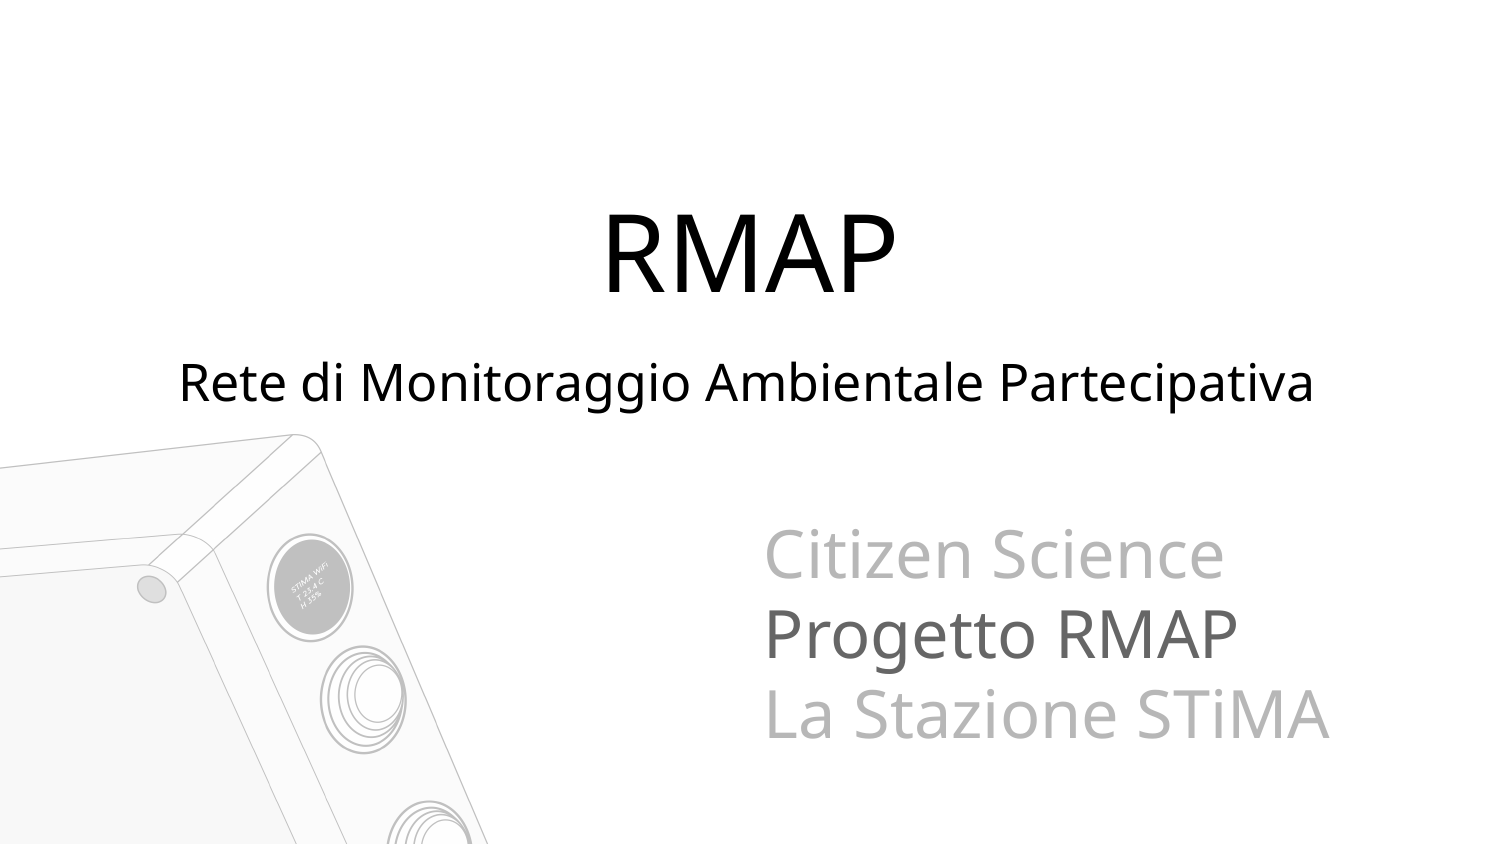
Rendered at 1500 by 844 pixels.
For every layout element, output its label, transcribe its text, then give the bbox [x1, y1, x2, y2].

title RMAP [51, 122, 1449, 459]
text_box Citizen Science Progetto RMAP La Stazione STiMA [749, 496, 1372, 767]
subtitle Rete di Monitoraggio Ambientale Partecipativa [49, 334, 1447, 465]
picture [0, 434, 492, 844]
